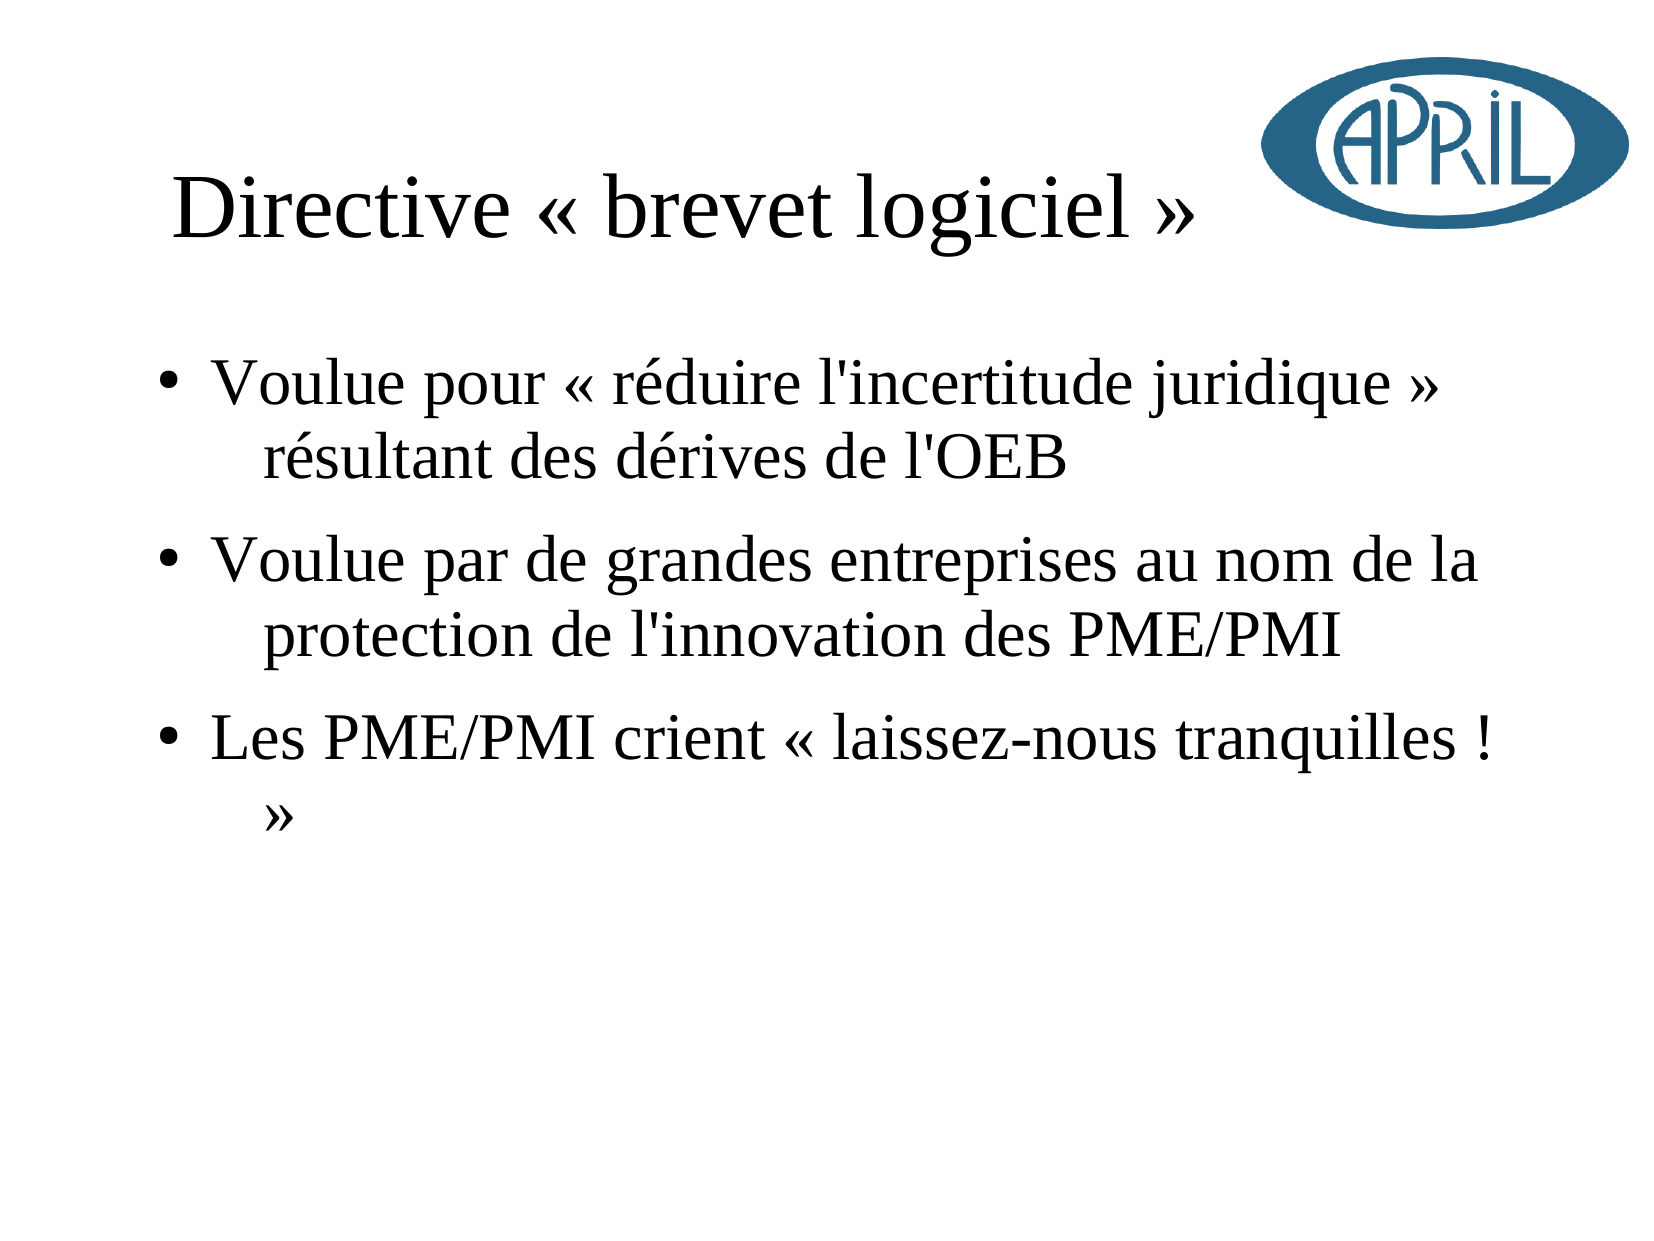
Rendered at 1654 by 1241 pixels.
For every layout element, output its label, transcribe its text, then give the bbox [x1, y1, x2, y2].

title Directive « brevet logiciel » [121, 102, 1252, 311]
list Voulue pour « réduire l'incertitude juridique » résultant des dérives de l'OEB Voulue par de grandes entreprises au nom de la protection de l'innovation des PME/PMI Les PME/PMI crient « laissez-nous tranquilles ! » [121, 344, 1534, 819]
picture [1261, 57, 1629, 229]
